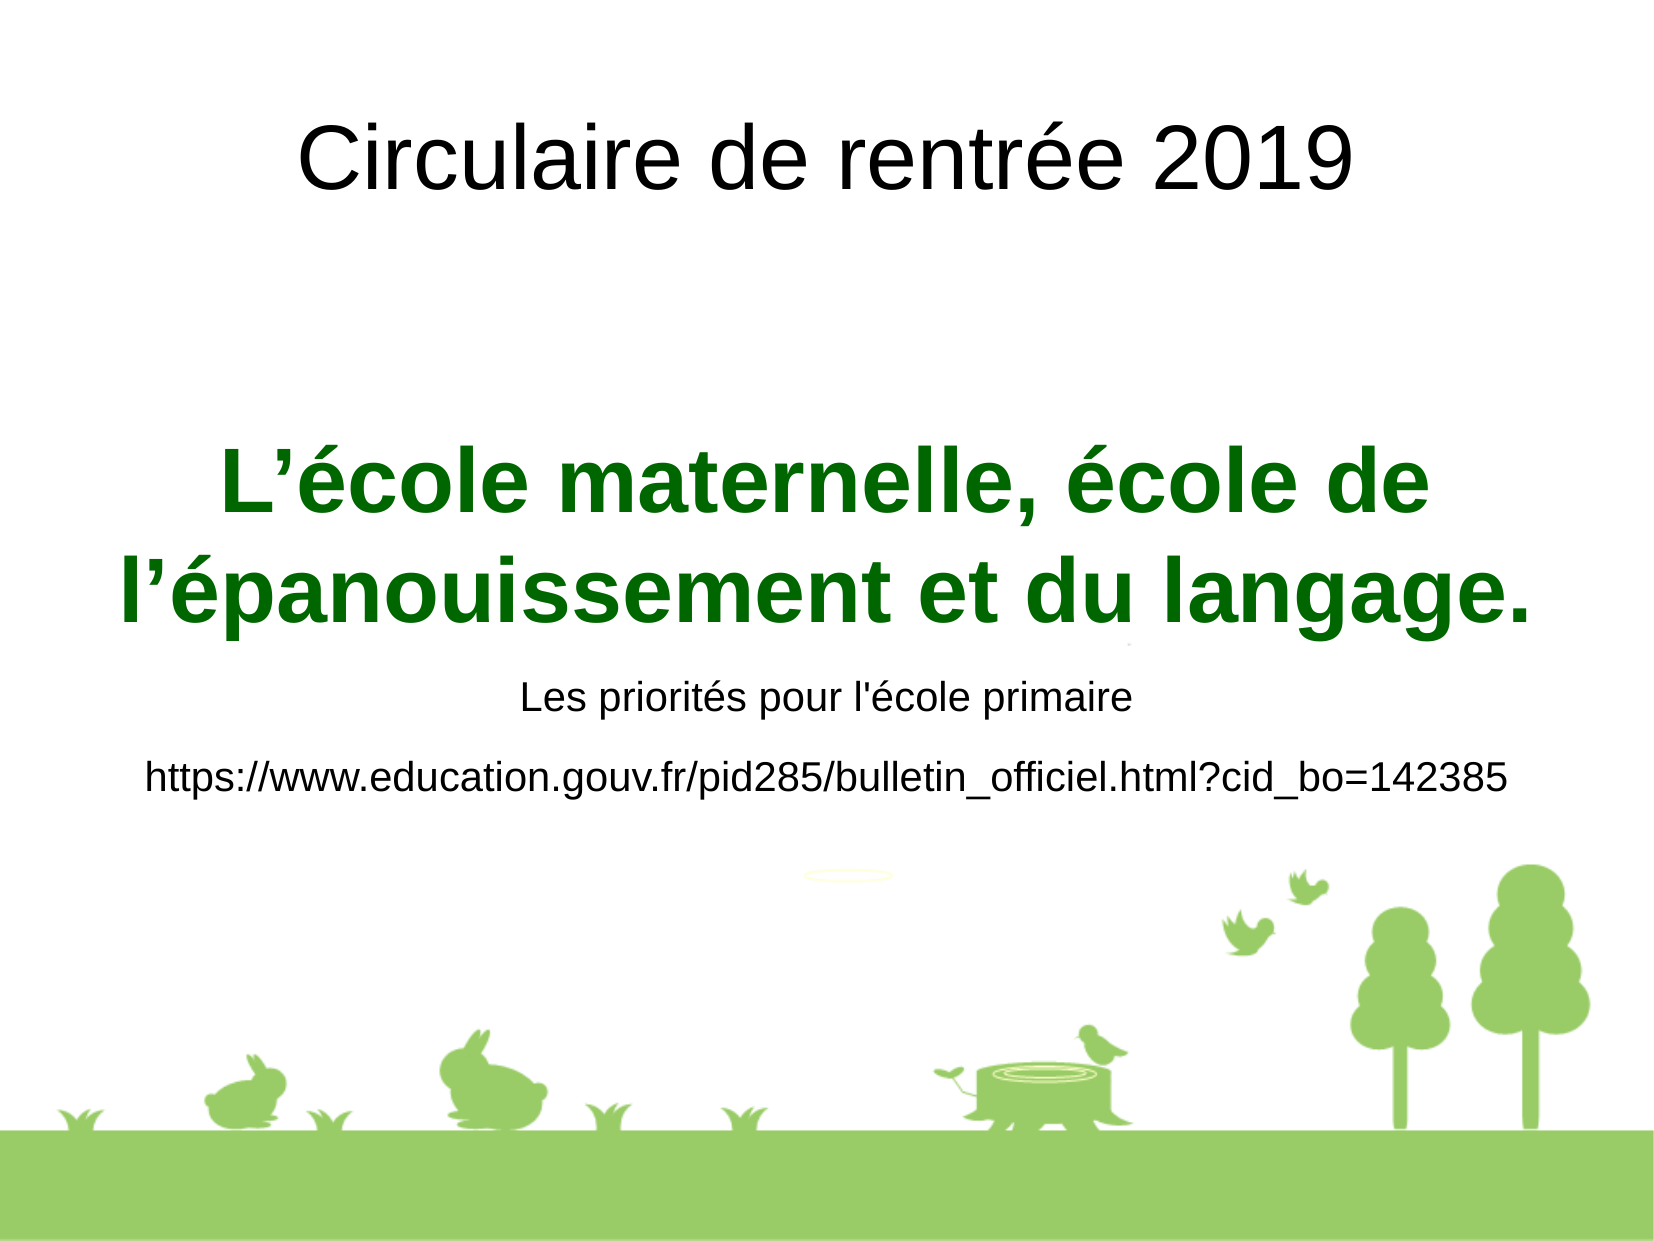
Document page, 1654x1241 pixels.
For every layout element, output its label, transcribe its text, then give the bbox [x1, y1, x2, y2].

subtitle L’école maternelle, école de l’épanouissement et du langage. Les priorités pour l'école primaire https://www.education.gouv.fr/pid285/bulletin_officiel.html?cid_bo=142385 [82, 290, 1571, 1010]
title Circulaire de rentrée 2019 [82, 49, 1571, 257]
